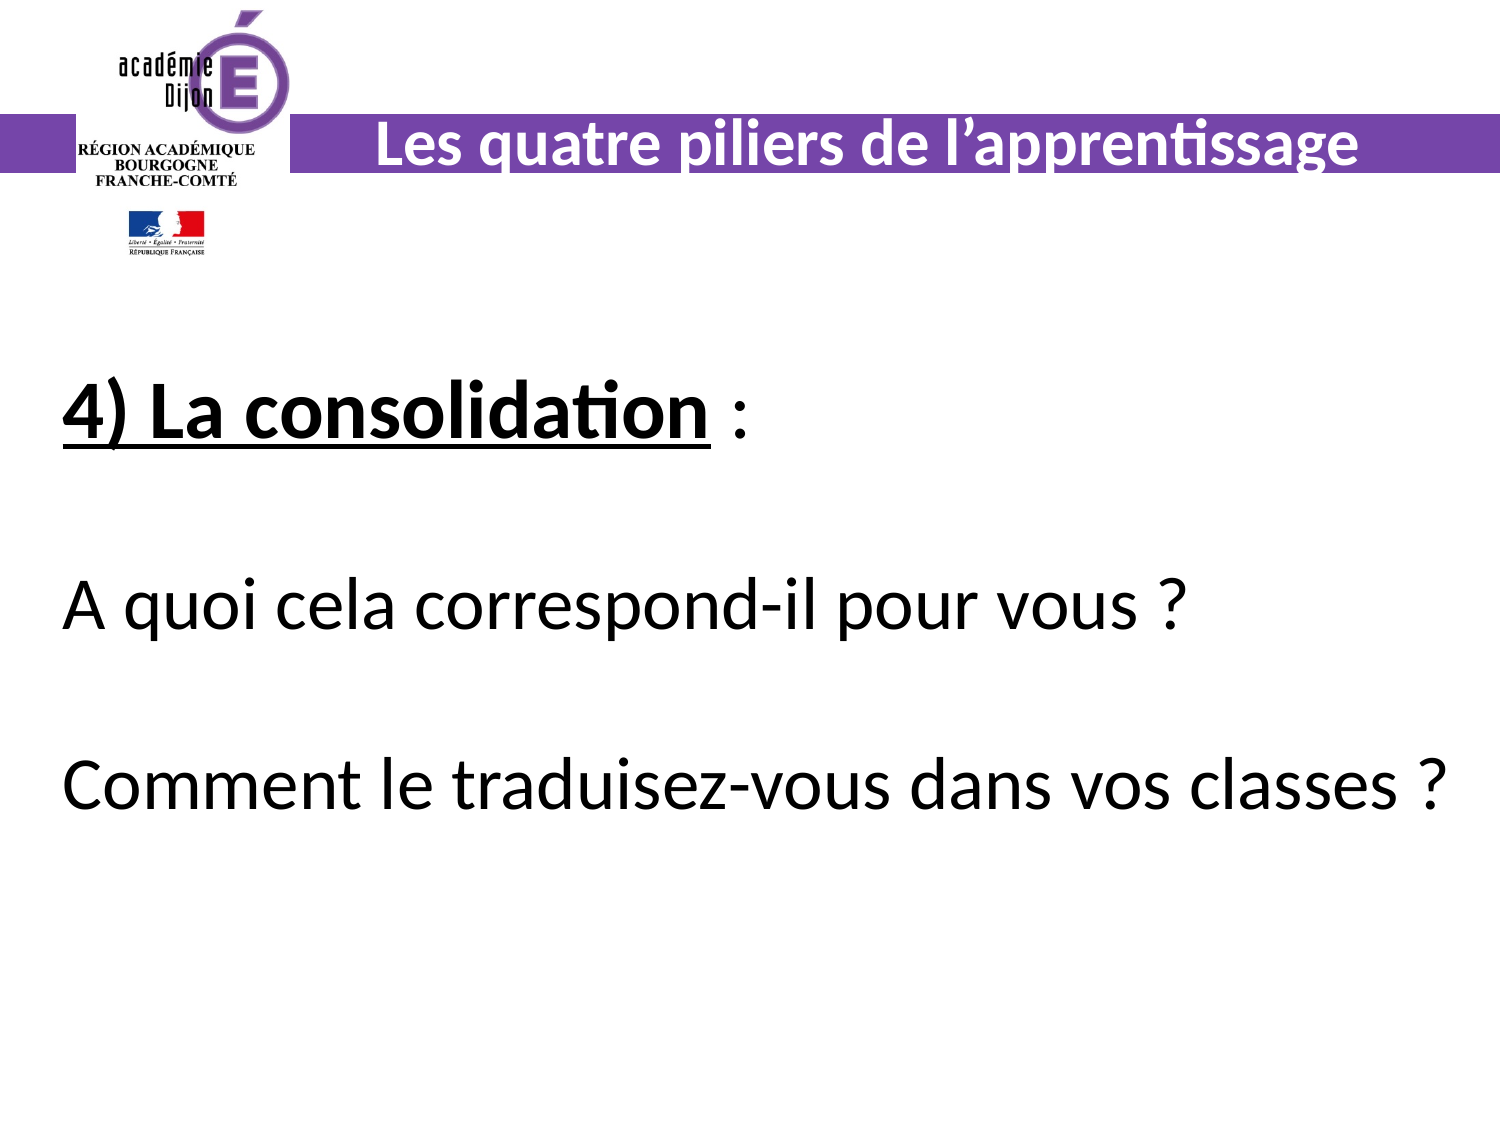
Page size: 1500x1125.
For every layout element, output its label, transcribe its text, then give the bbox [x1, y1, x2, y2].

title Les quatre piliers de l’apprentissage [360, 45, 1426, 233]
text_box 4) La consolidation : A quoi cela correspond-il pour vous ? Comment le traduisez-vous dans vos classes ? [48, 347, 1484, 833]
